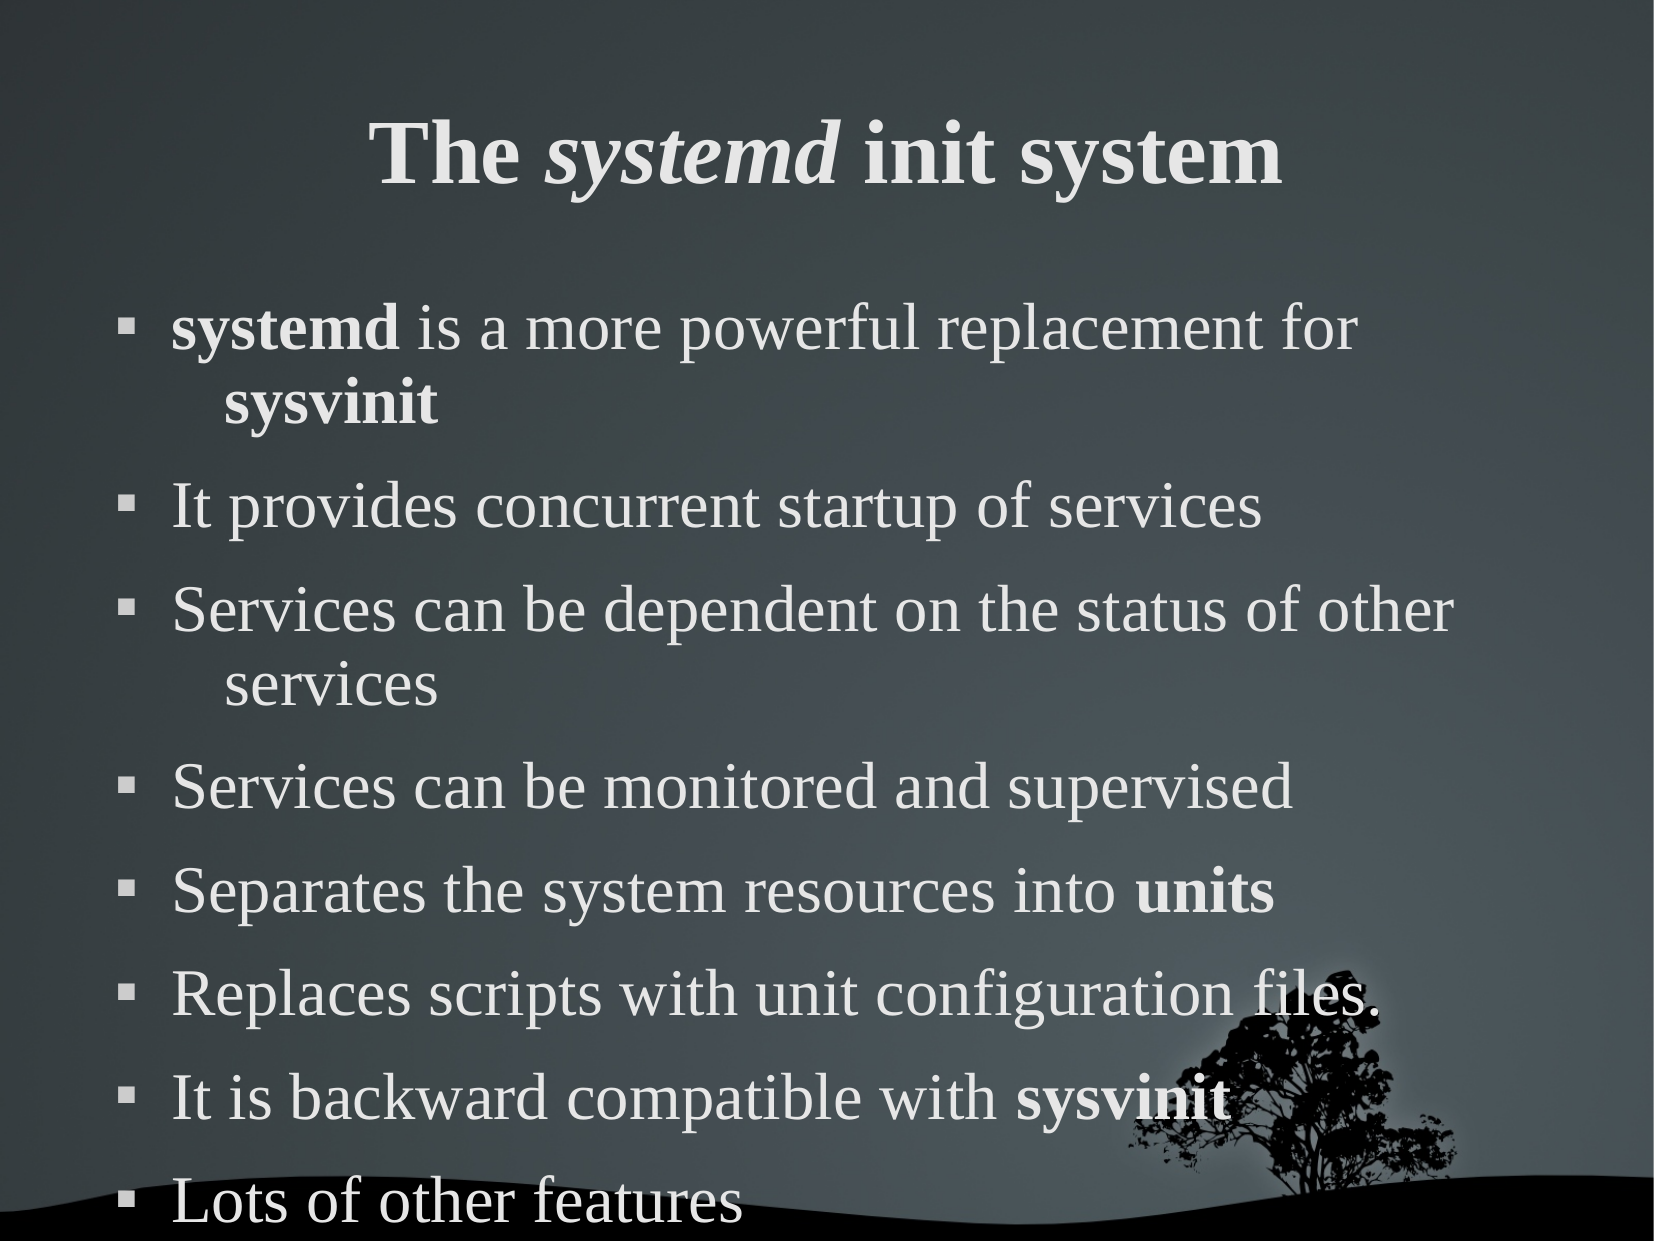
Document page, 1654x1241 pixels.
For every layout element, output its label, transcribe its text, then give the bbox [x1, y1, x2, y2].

picture [0, 0, 1654, 1241]
list systemd is a more powerful replacement for sysvinit It provides concurrent startup of services Services can be dependent on the status of other services Services can be monitored and supervised Separates the system resources into units Replaces scripts with unit configuration files. It is backward compatible with sysvinit Lots of other features [82, 290, 1571, 1238]
title The systemd init system [82, 49, 1571, 257]
